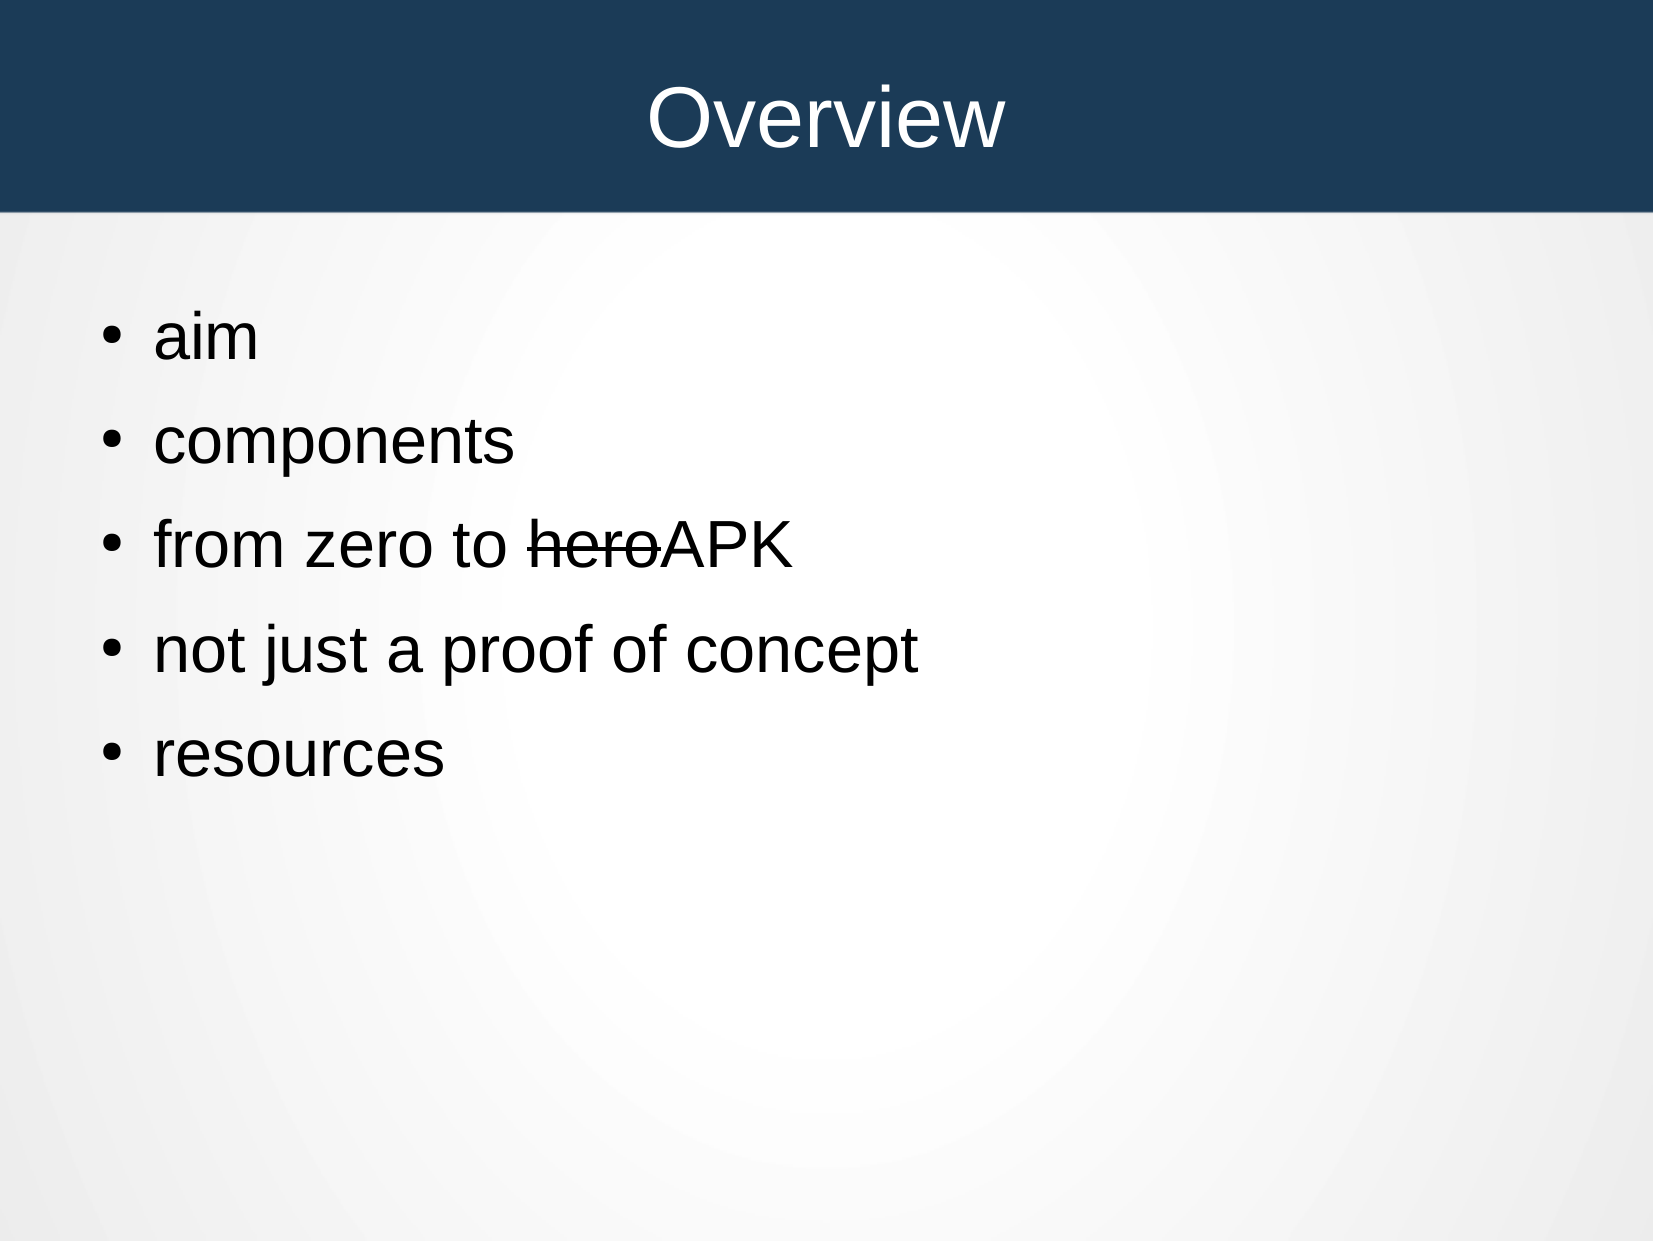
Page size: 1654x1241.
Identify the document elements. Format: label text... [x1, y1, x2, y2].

title Overview [82, 47, 1571, 189]
picture [0, 0, 1653, 1241]
list aim components from zero to heroAPK not just a proof of concept resources [82, 299, 1571, 1019]
